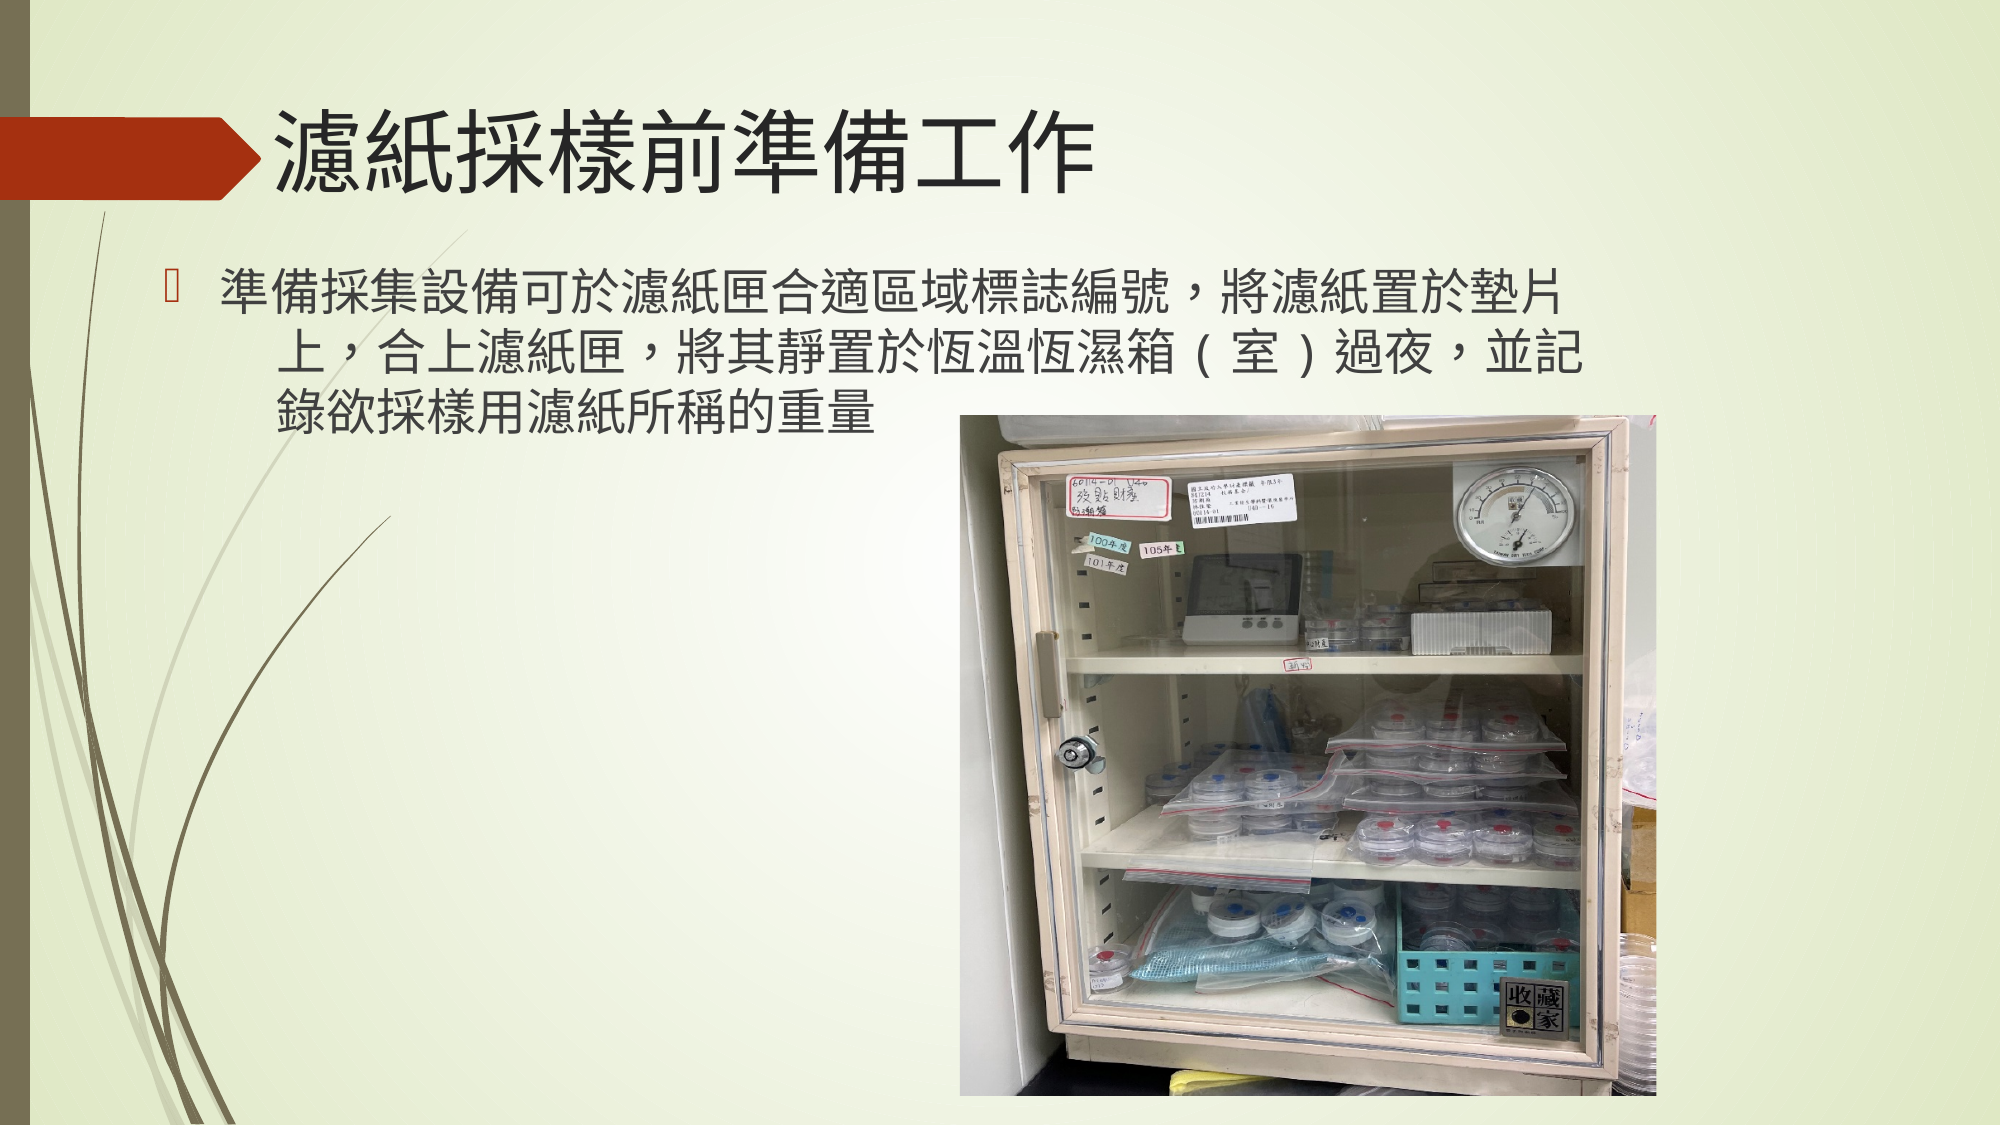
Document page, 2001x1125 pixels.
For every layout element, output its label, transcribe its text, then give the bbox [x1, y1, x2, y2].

list 準備採集設備可於濾紙匣合適區域標誌編號，將濾紙置於墊片上，合上濾紙匣，將其靜置於恆溫恆濕箱(室)過夜，並記錄欲採樣用濾紙所稱的重量 [148, 252, 1612, 873]
title 濾紙採樣前準備工作 [256, 86, 1888, 313]
picture [959, 415, 1657, 1096]
